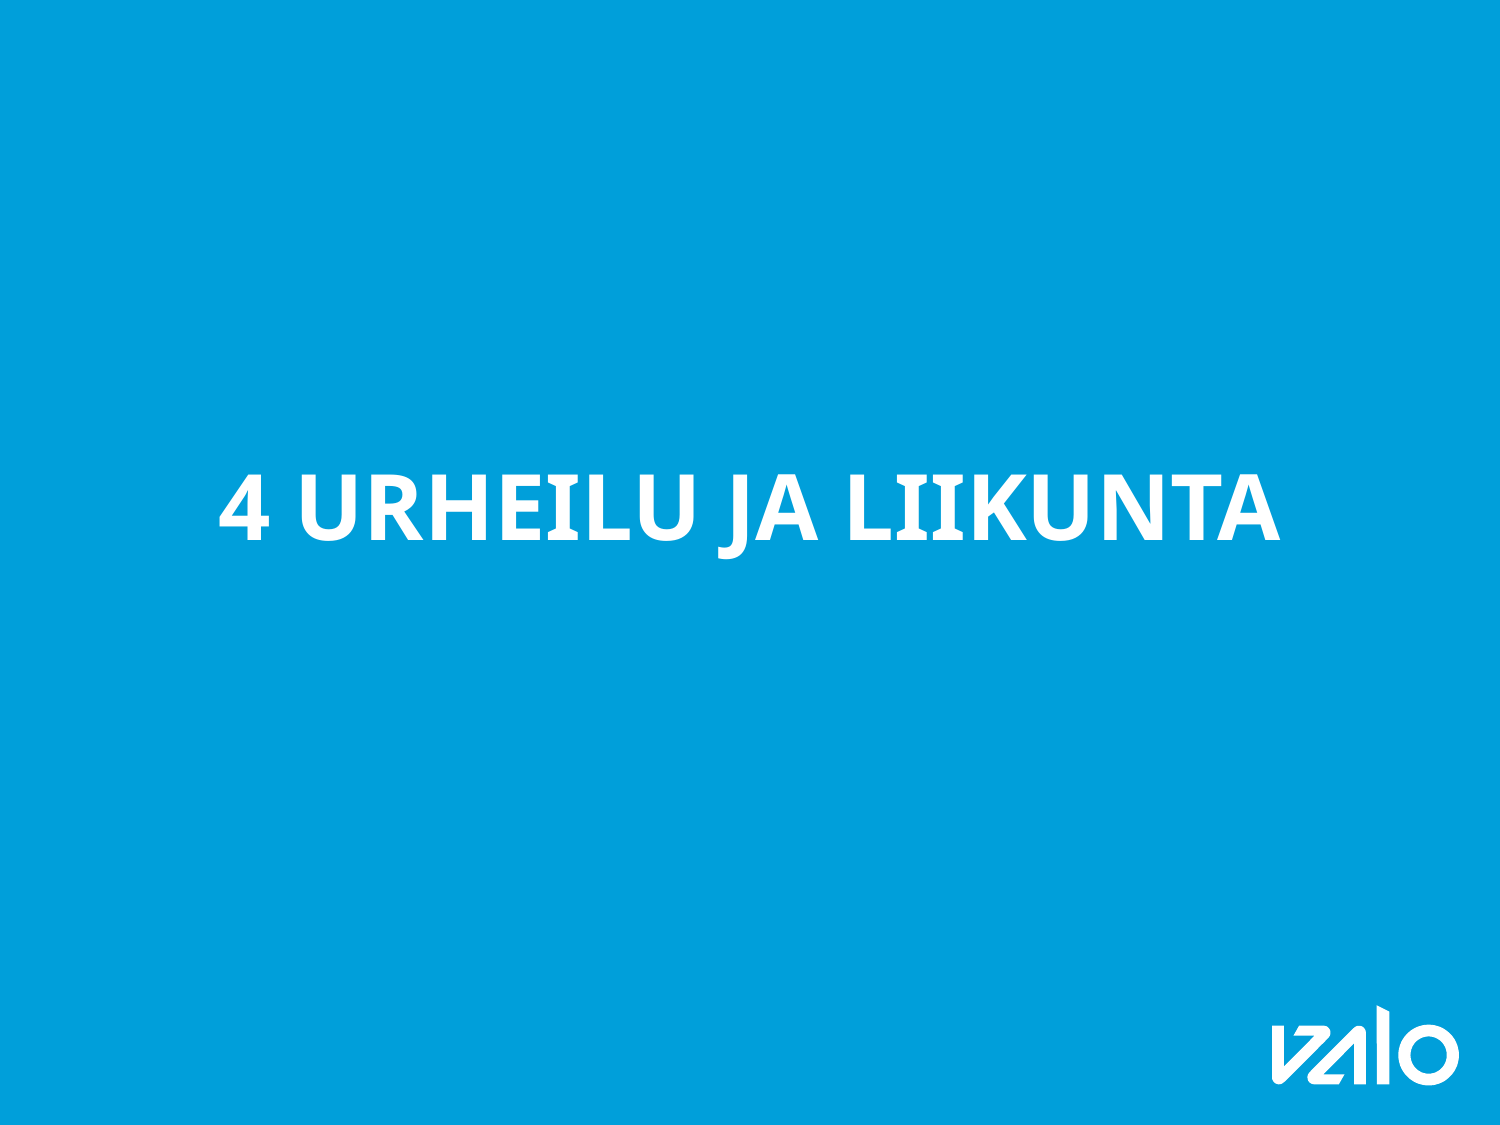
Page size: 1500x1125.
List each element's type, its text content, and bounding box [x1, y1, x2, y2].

title 4 URHEILU JA LIIKUNTA [112, 392, 1388, 634]
